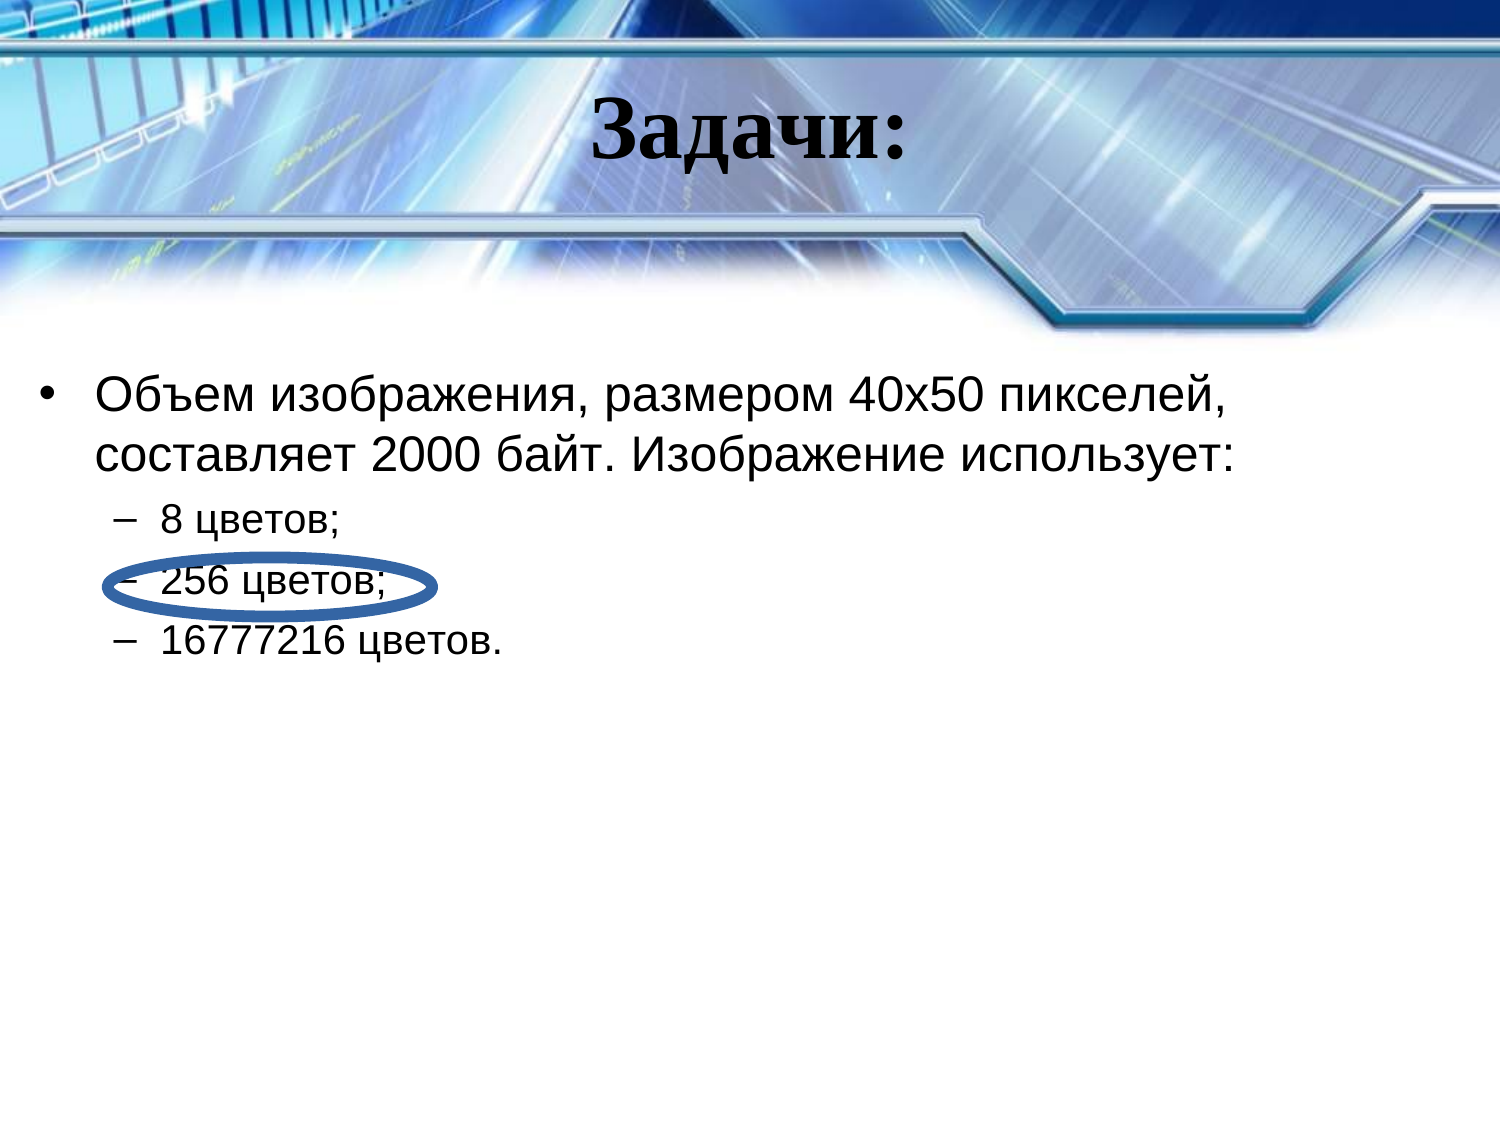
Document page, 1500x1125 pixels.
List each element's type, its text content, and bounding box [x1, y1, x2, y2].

title Задачи: [110, 20, 1392, 224]
picture [0, 0, 1500, 1125]
list Объем изображения, размером 40х50 пикселей, составляет 2000 байт. Изображение использует: 8 цветов; 256 цветов; 16777216 цветов. [23, 354, 1477, 1006]
